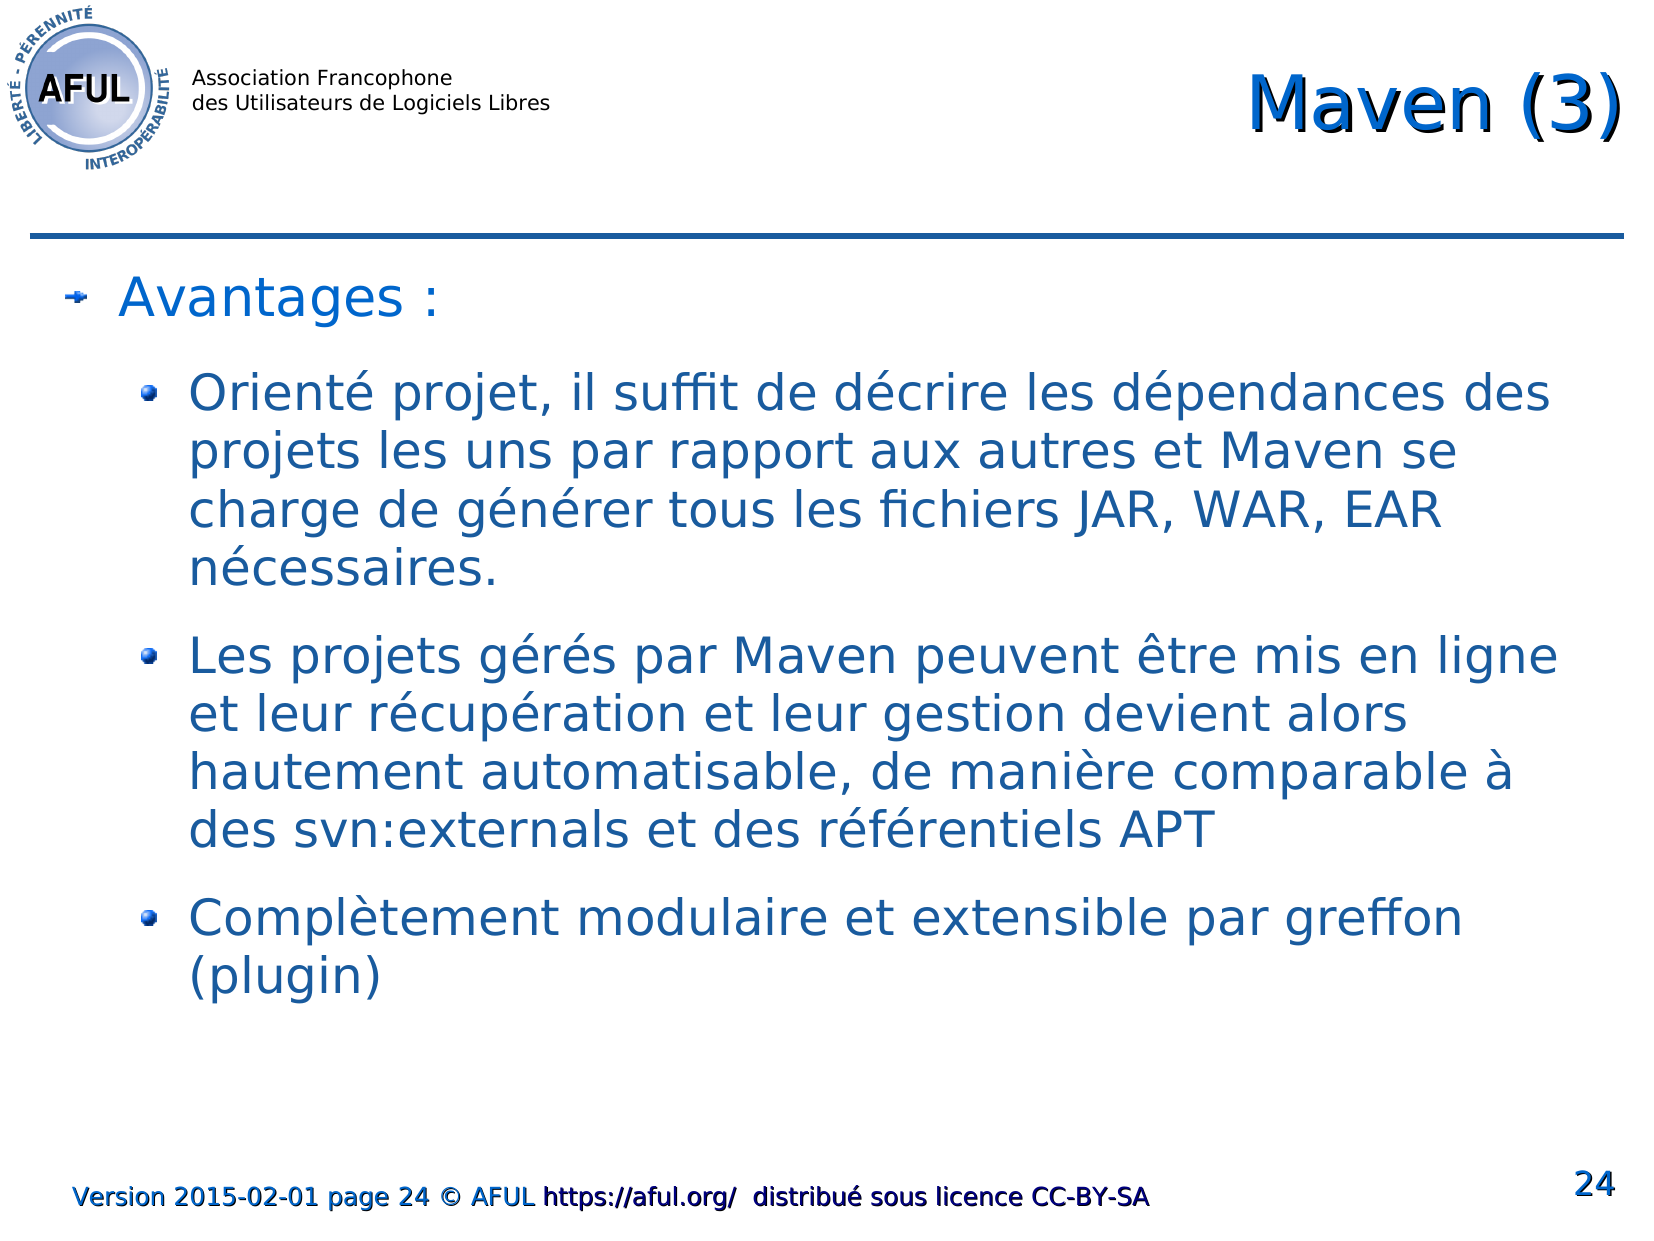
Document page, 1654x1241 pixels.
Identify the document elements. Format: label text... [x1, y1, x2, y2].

title Maven (3) [501, 0, 1625, 207]
list Avantages : Orienté projet, il suffit de décrire les dépendances des projets les uns par rapport aux autres et Maven se charge de générer tous les fichiers JAR, WAR, EAR nécessaires. Les projets gérés par Maven peuvent être mis en ligne et leur récupération et leur gestion devient alors hautement automatisable, de manière comparable à des svn:externals et des référentiels APT Complètement modulaire et extensible par greffon (plugin) [47, 265, 1595, 1211]
picture [0, 0, 178, 178]
